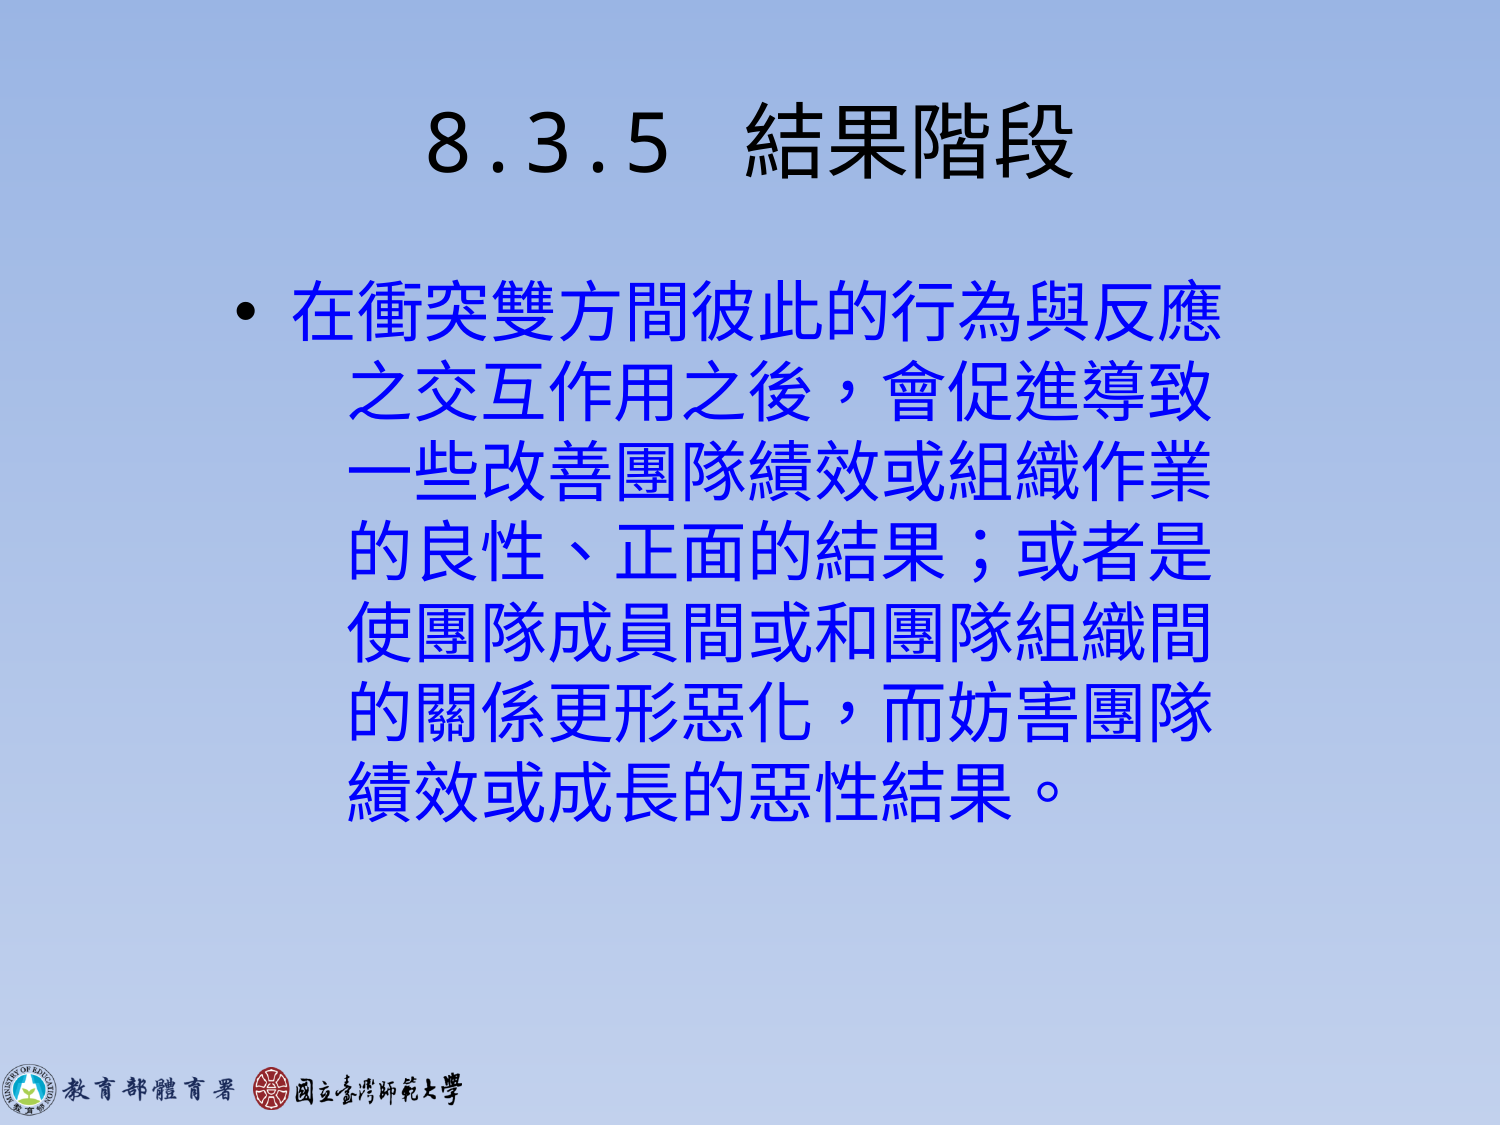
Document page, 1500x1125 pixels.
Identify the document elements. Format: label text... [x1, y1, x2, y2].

list 在衝突雙方間彼此的行為與反應之交互作用之後，會促進導致一些改善團隊績效或組織作業的良性、正面的結果；或者是使團隊成員間或和團隊組織間的關係更形惡化，而妨害團隊績效或成長的惡性結果。 [219, 262, 1287, 893]
title 8.3.5 結果階段 [75, 45, 1426, 233]
